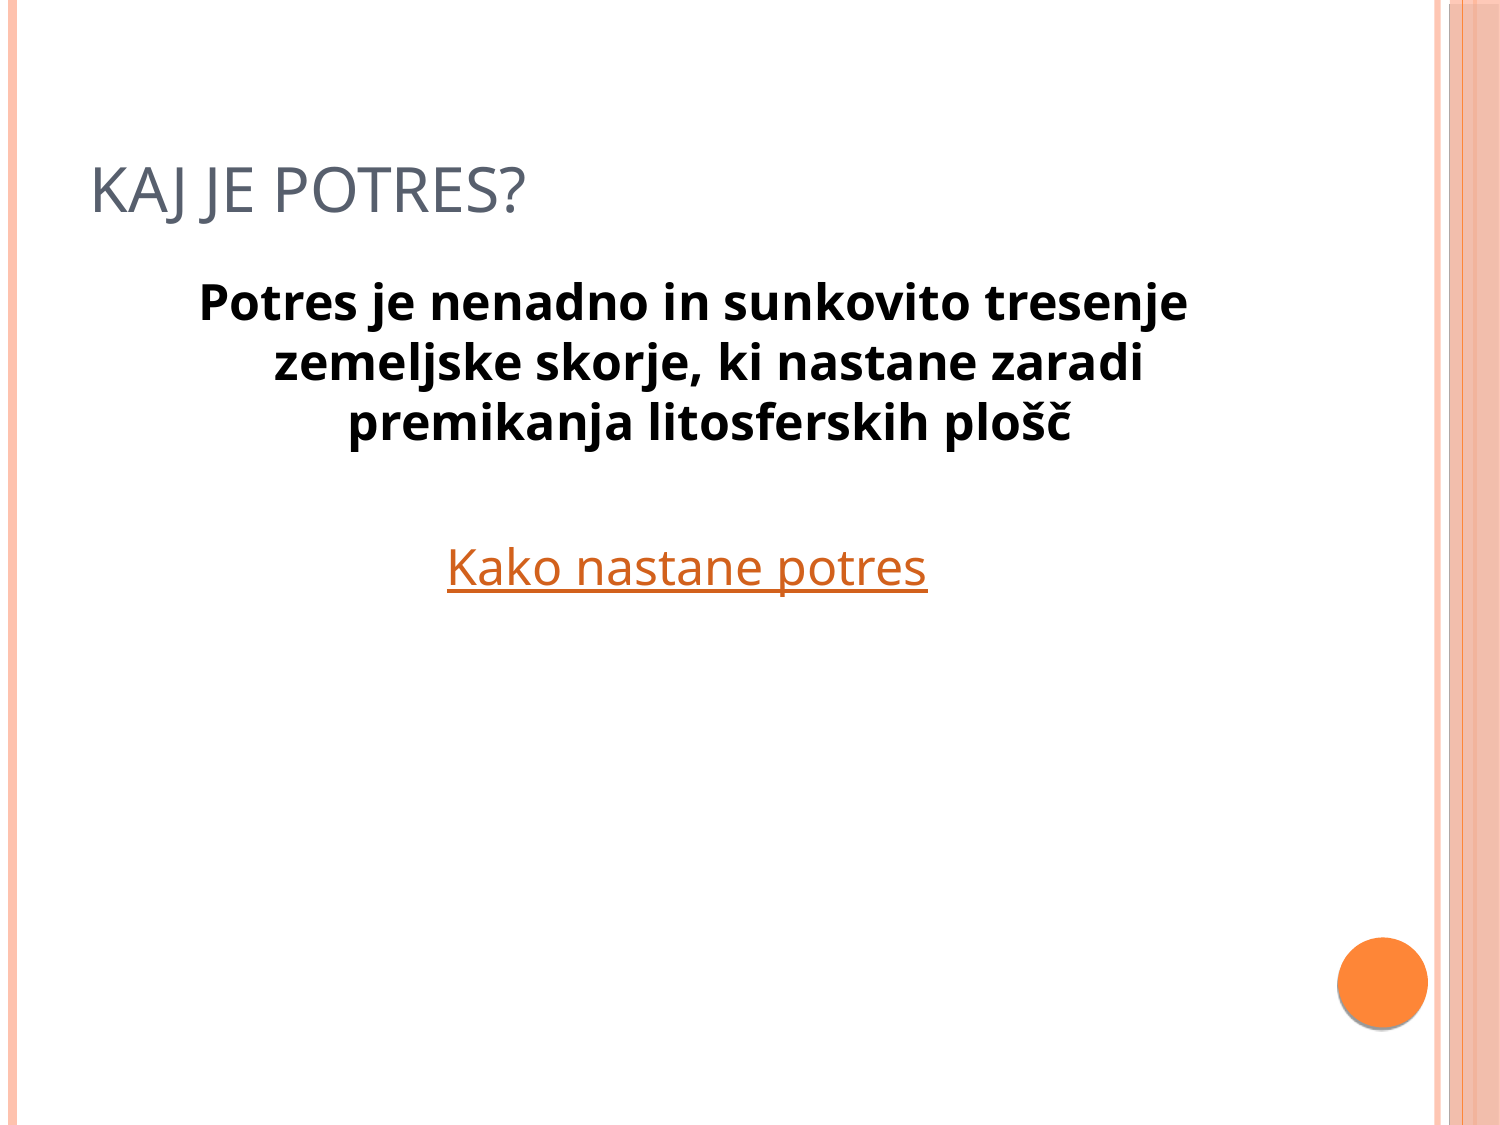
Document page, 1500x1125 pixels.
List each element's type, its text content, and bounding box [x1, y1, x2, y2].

title Kaj je potres? [75, 45, 1300, 233]
list Potres je nenadno in sunkovito tresenje zemeljske skorje, ki nastane zaradi premikanja litosferskih plošč Kako nastane potres [75, 262, 1300, 1062]
